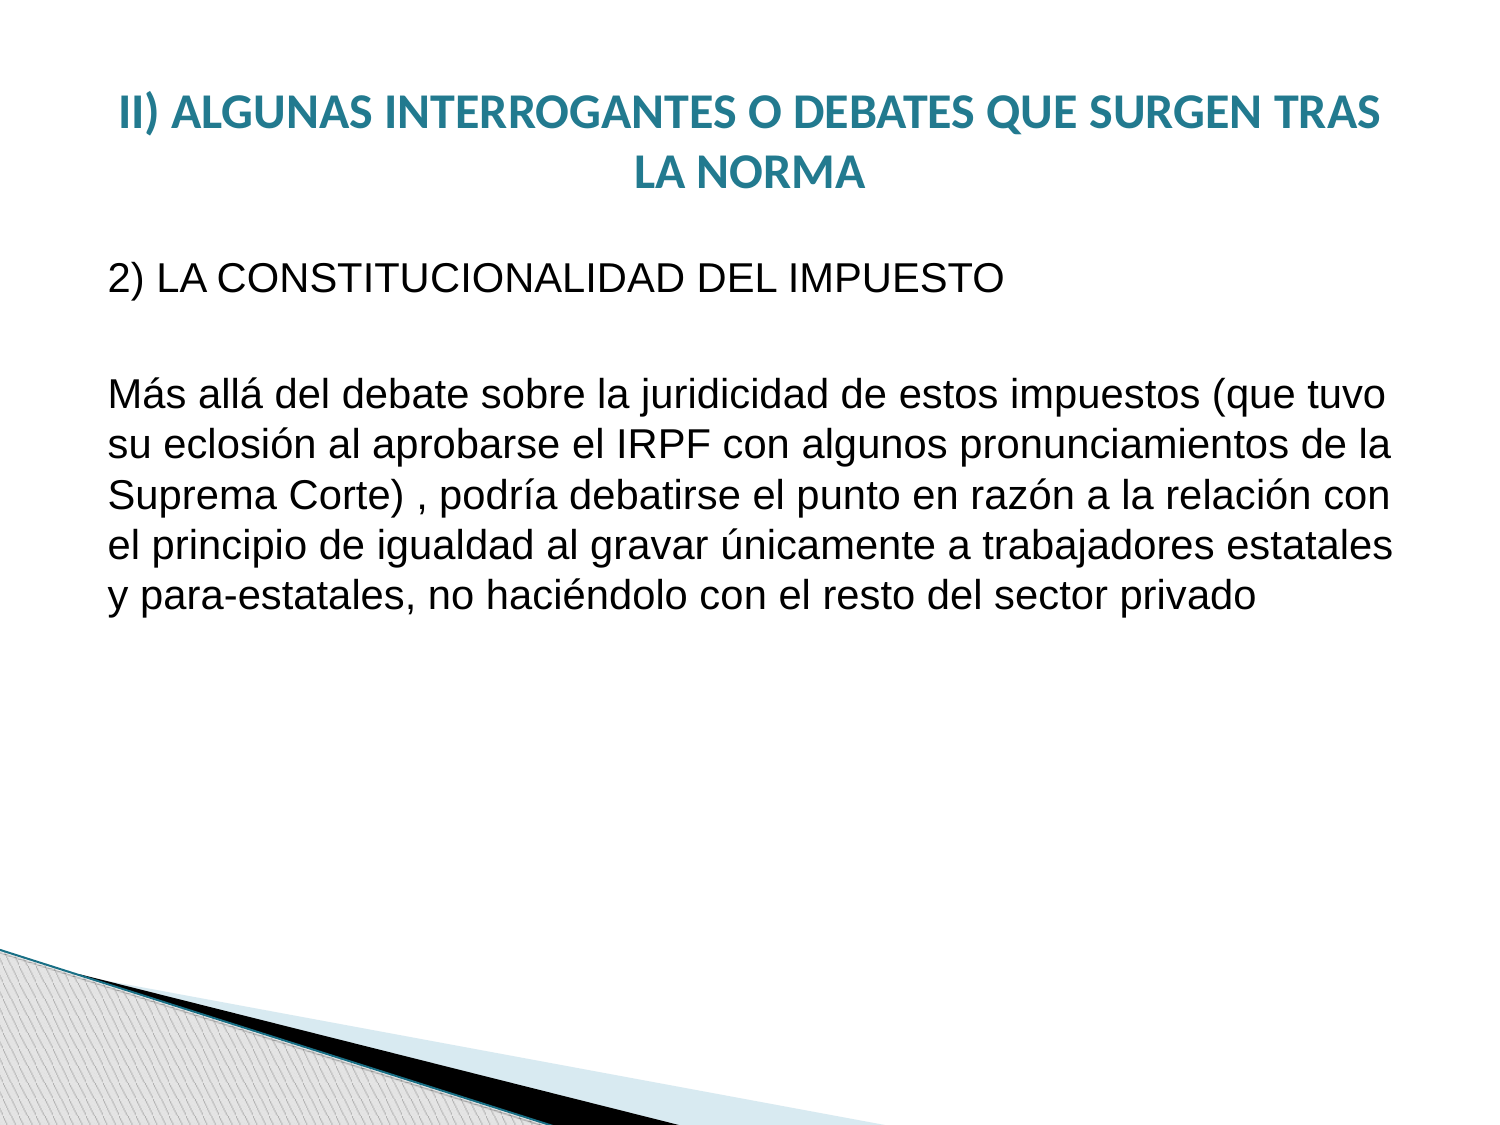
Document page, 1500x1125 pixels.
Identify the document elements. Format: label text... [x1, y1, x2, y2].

list 2) LA CONSTITUCIONALIDAD DEL IMPUESTO Más allá del debate sobre la juridicidad de estos impuestos (que tuvo su eclosión al aprobarse el IRPF con algunos pronunciamientos de la Suprema Corte) , podría debatirse el punto en razón a la relación con el principio de igualdad al gravar únicamente a trabajadores estatales y para-estatales, no haciéndolo con el resto del sector privado [75, 243, 1425, 986]
title II) ALGUNAS INTERROGANTES O DEBATES QUE SURGEN TRAS LA NORMA [75, 45, 1425, 233]
